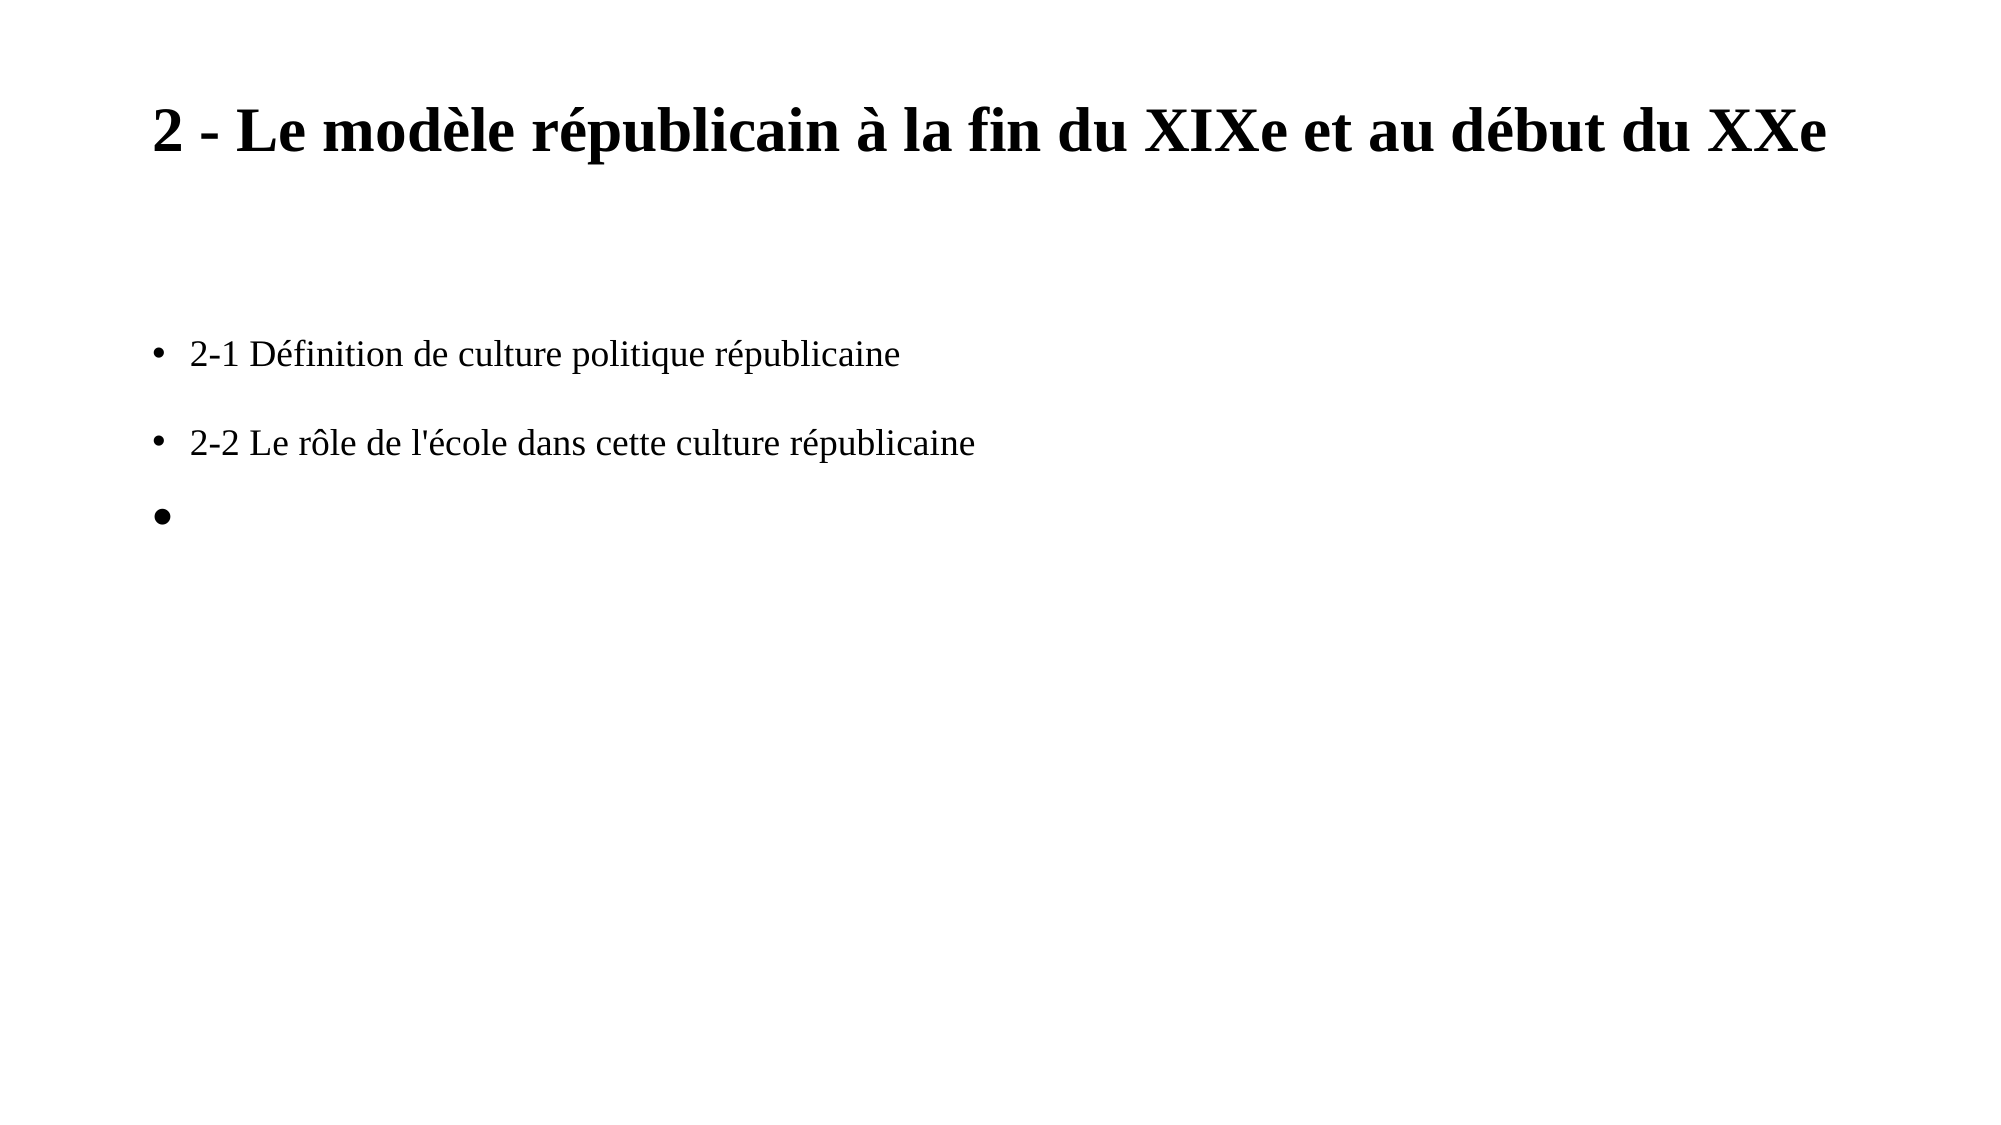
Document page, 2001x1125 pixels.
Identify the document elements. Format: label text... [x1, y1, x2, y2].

title 2 - Le modèle républicain à la fin du XIXe et au début du XXe [137, 59, 1863, 278]
list 2-1 Définition de culture politique républicaine 2-2 Le rôle de l'école dans cette culture républicaine [137, 299, 1863, 1014]
